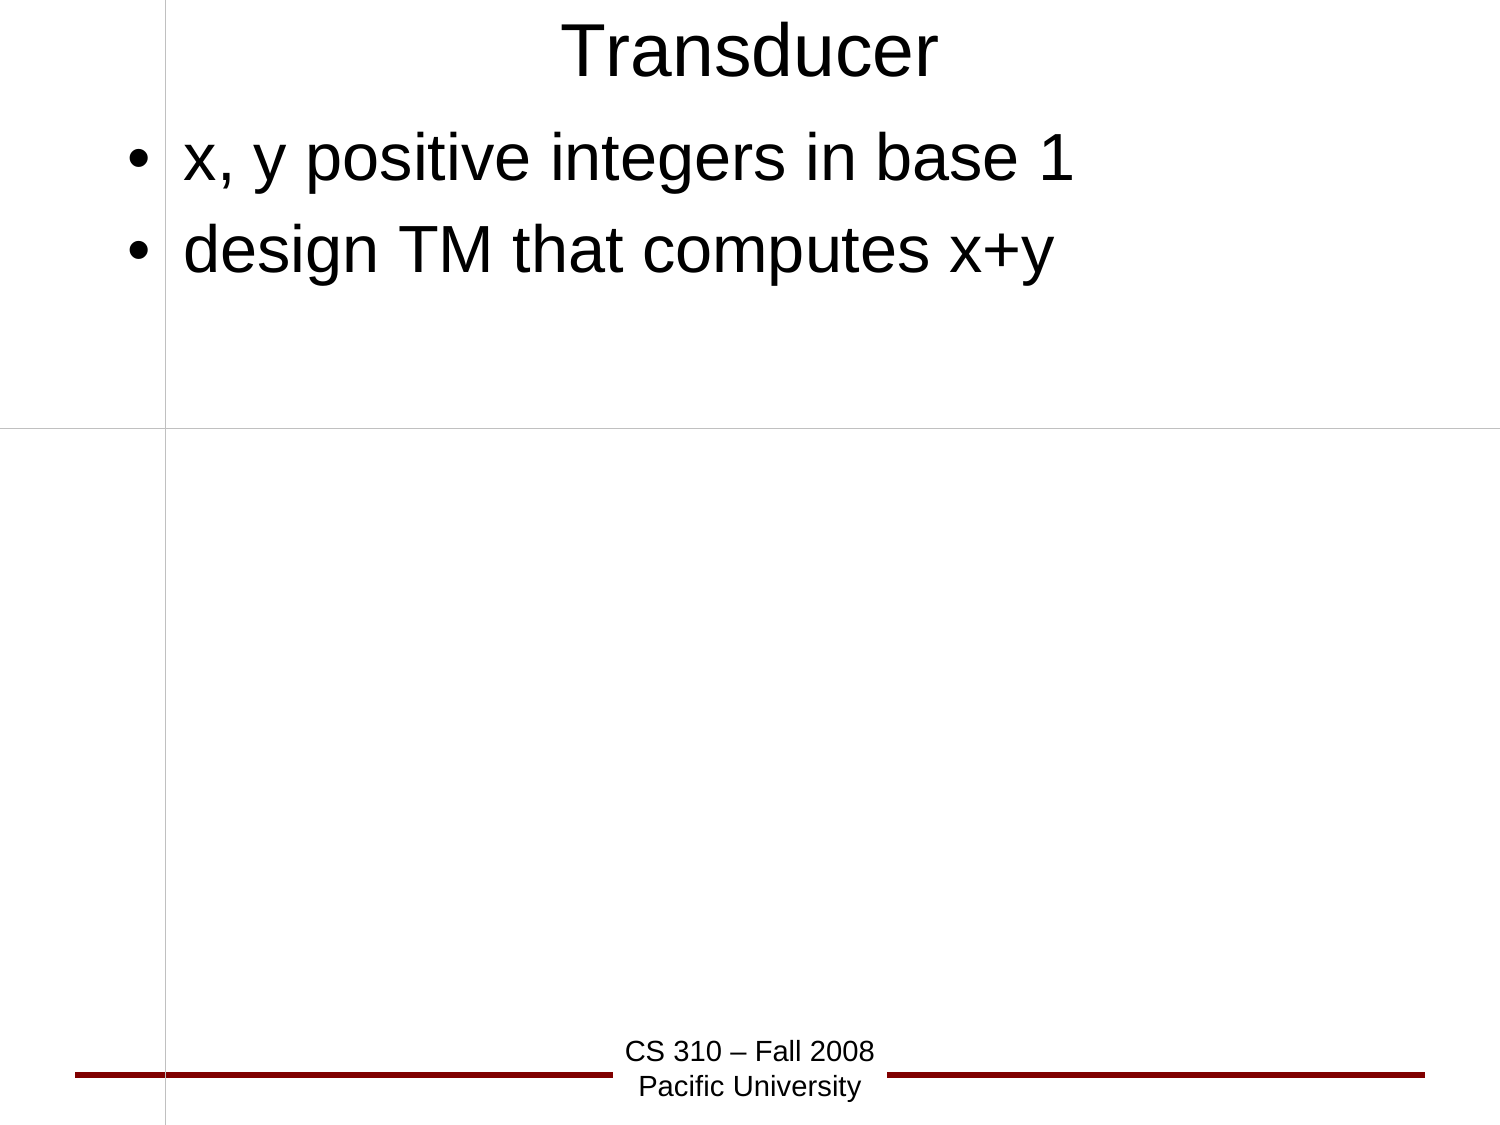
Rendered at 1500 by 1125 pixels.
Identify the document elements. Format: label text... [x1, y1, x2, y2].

title Transducer [112, 0, 1388, 100]
list x, y positive integers in base 1 design TM that computes x+y [112, 112, 1388, 1001]
